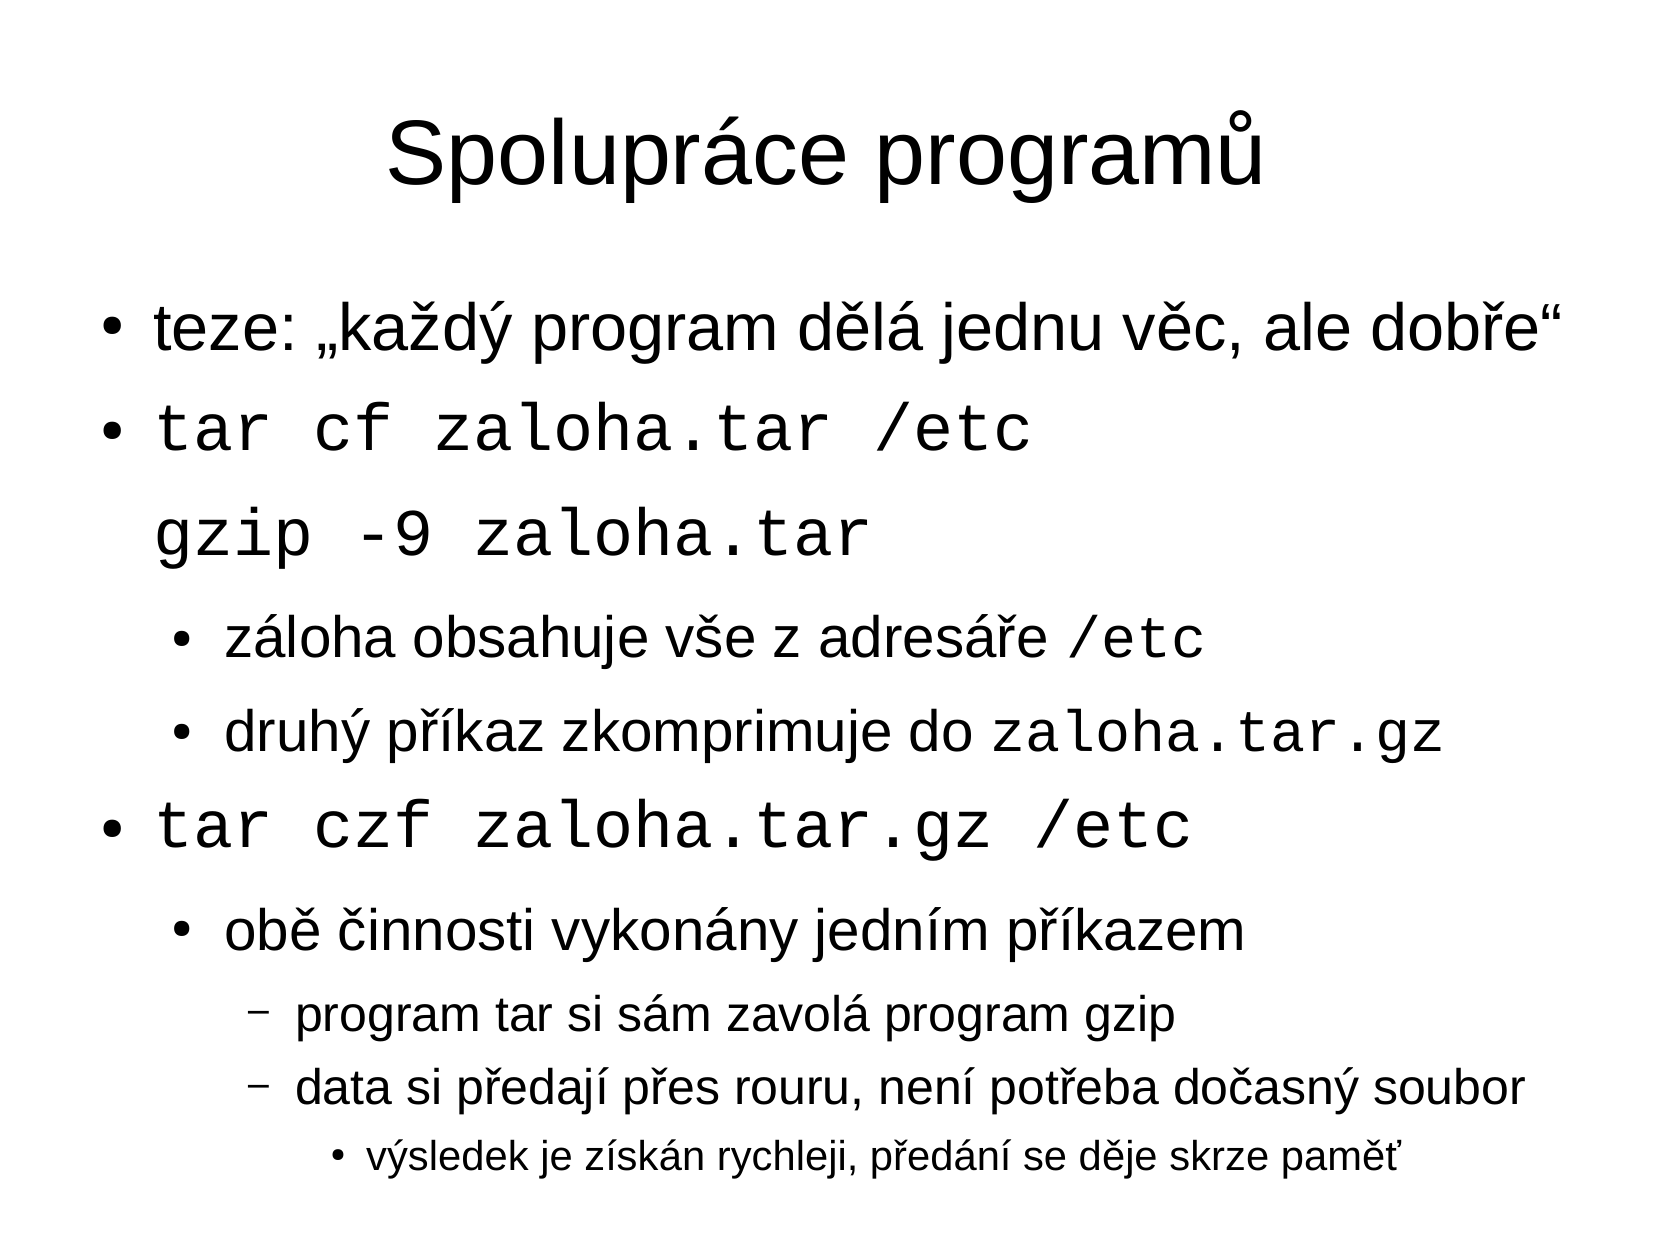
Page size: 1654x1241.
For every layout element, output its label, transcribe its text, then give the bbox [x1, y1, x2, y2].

title Spolupráce programů [82, 56, 1571, 250]
list teze: „každý program dělá jednu věc, ale dobře“ tar cf zaloha.tar /etc gzip -9 zaloha.tar záloha obsahuje vše z adresáře /etc druhý příkaz zkomprimuje do zaloha.tar.gz tar czf zaloha.tar.gz /etc obě činnosti vykonány jedním příkazem program tar si sám zavolá program gzip data si předají přes rouru, není potřeba dočasný soubor výsledek je získán rychleji, předání se děje skrze paměť [82, 290, 1571, 1180]
